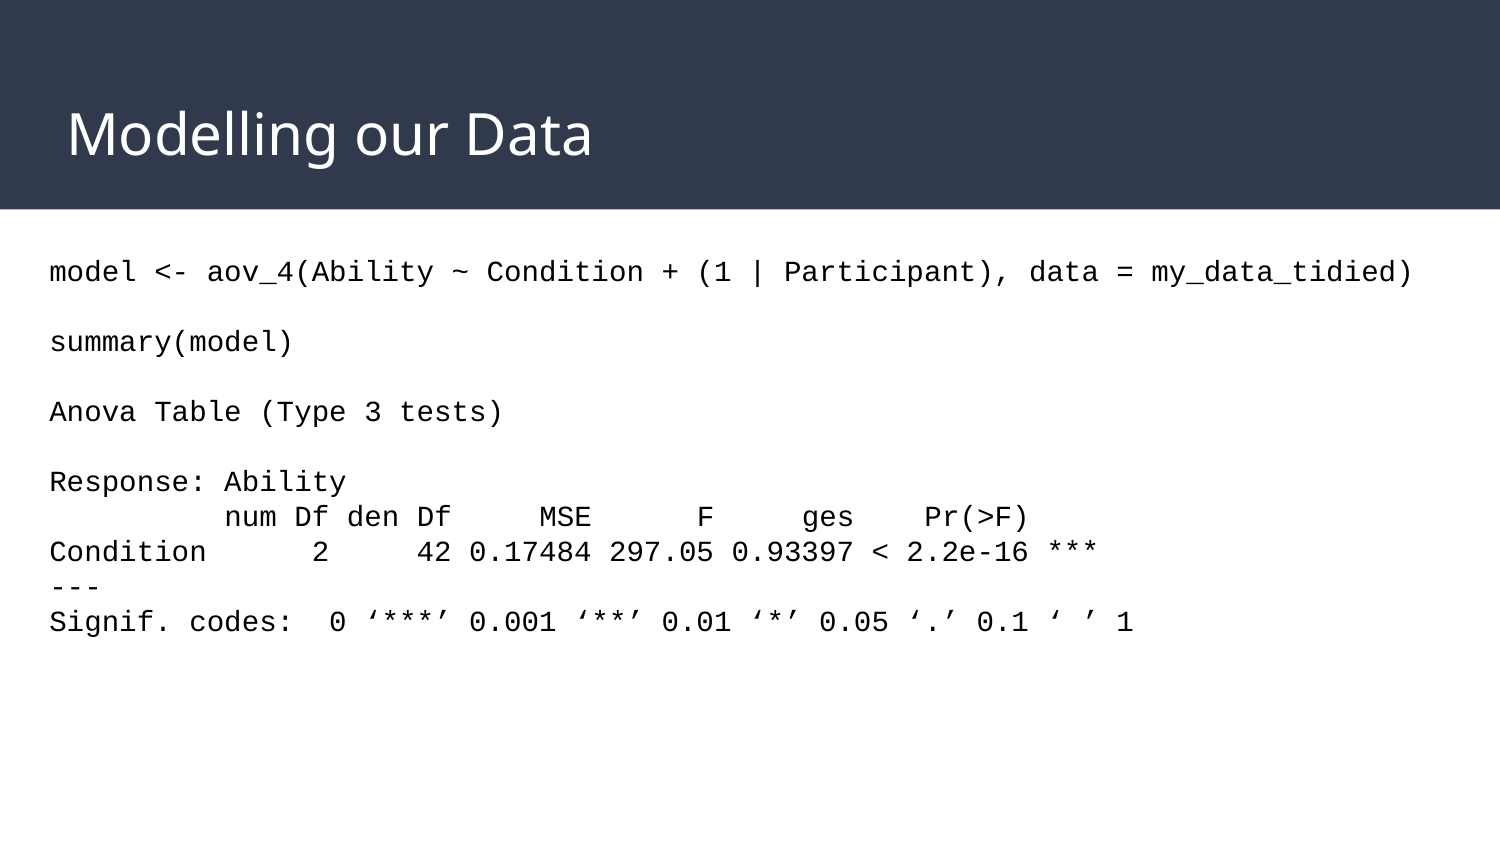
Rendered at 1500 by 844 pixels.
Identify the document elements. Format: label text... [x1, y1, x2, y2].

text_box model <- aov_4(Ability ~ Condition + (1 | Participant), data = my_data_tidied) summary(model) Anova Table (Type 3 tests) Response: Ability num Df den Df MSE F ges Pr(>F) Condition 2 42 0.17484 297.05 0.93397 < 2.2e-16 *** --- Signif. codes: 0 ‘***’ 0.001 ‘**’ 0.01 ‘*’ 0.05 ‘.’ 0.1 ‘ ’ 1 [34, 237, 1470, 770]
title Modelling our Data [51, 82, 1449, 185]
